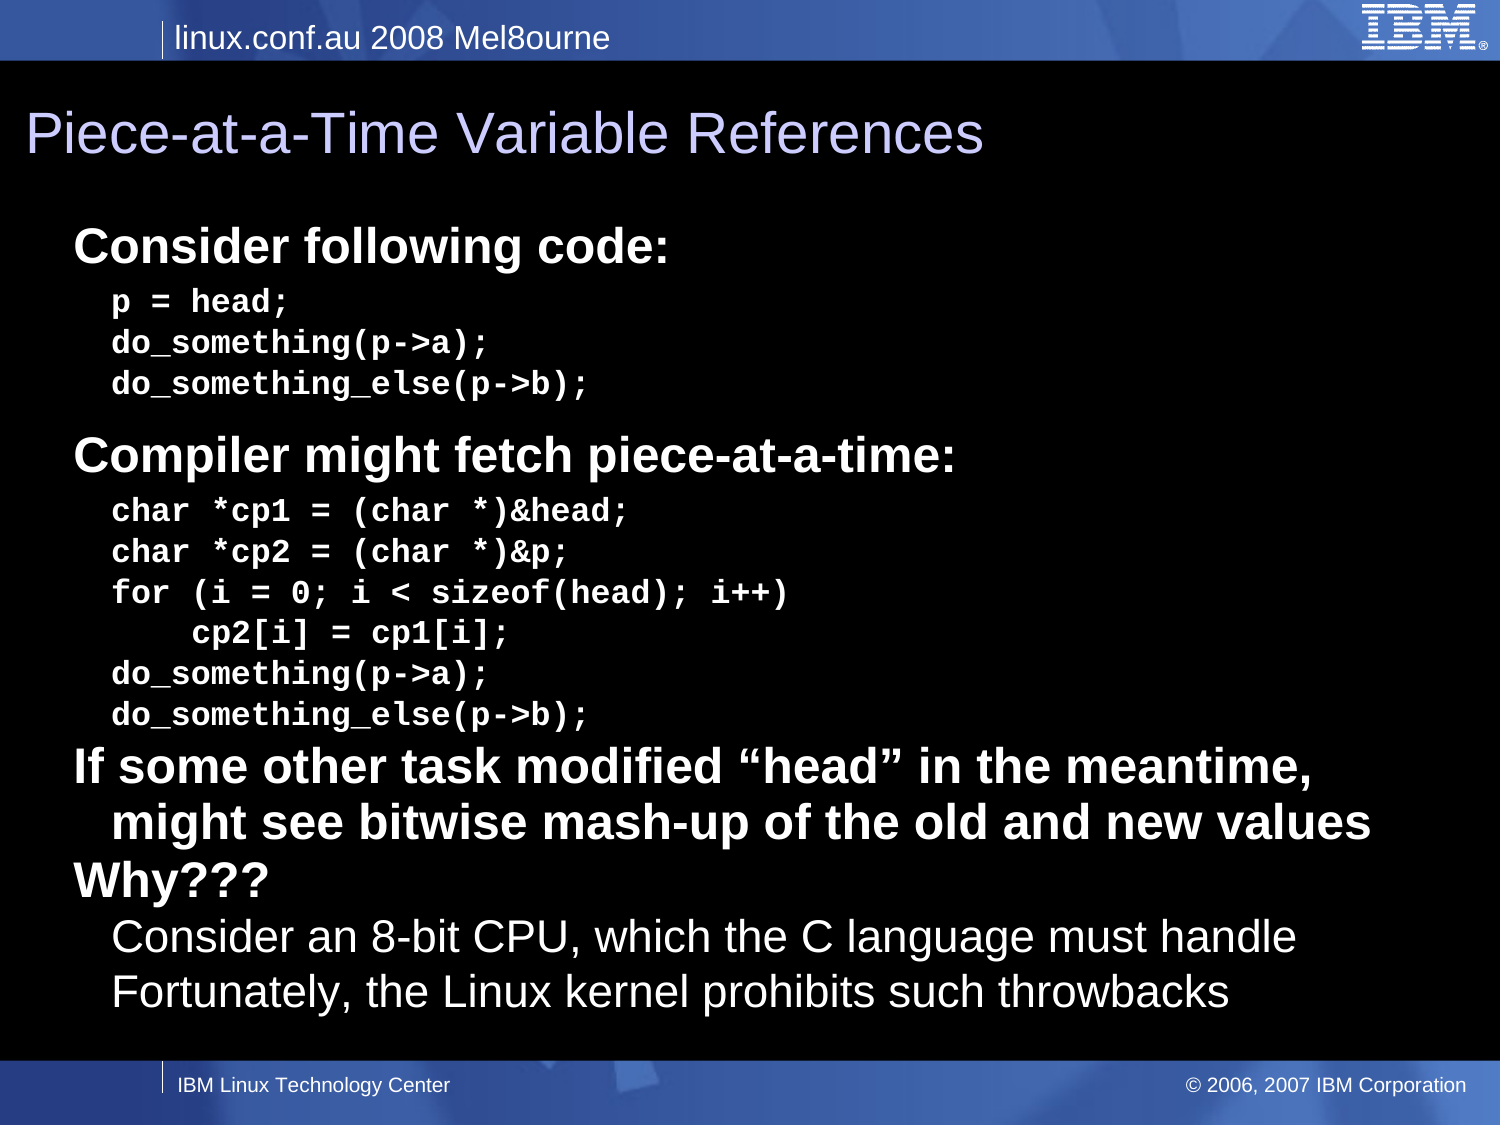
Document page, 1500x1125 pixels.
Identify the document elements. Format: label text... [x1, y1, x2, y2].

title Piece-at-a-Time Variable References [25, 102, 1378, 170]
list Consider following code: p = head; do_something(p->a); do_something_else(p->b); Compiler might fetch piece-at-a-time: char *cp1 = (char *)&head; char *cp2 = (char *)&p; for (i = 0; i < sizeof(head); i++) cp2[i] = cp1[i]; do_something(p->a); do_something_else(p->b); If some other task modified “head” in the meantime, might see bitwise mash-up of the old and new values Why??? Consider an 8-bit CPU, which the C language must handle Fortunately, the Linux kernel prohibits such throwbacks [73, 218, 1438, 1046]
picture [0, 1061, 1500, 1125]
picture [0, 0, 1500, 60]
